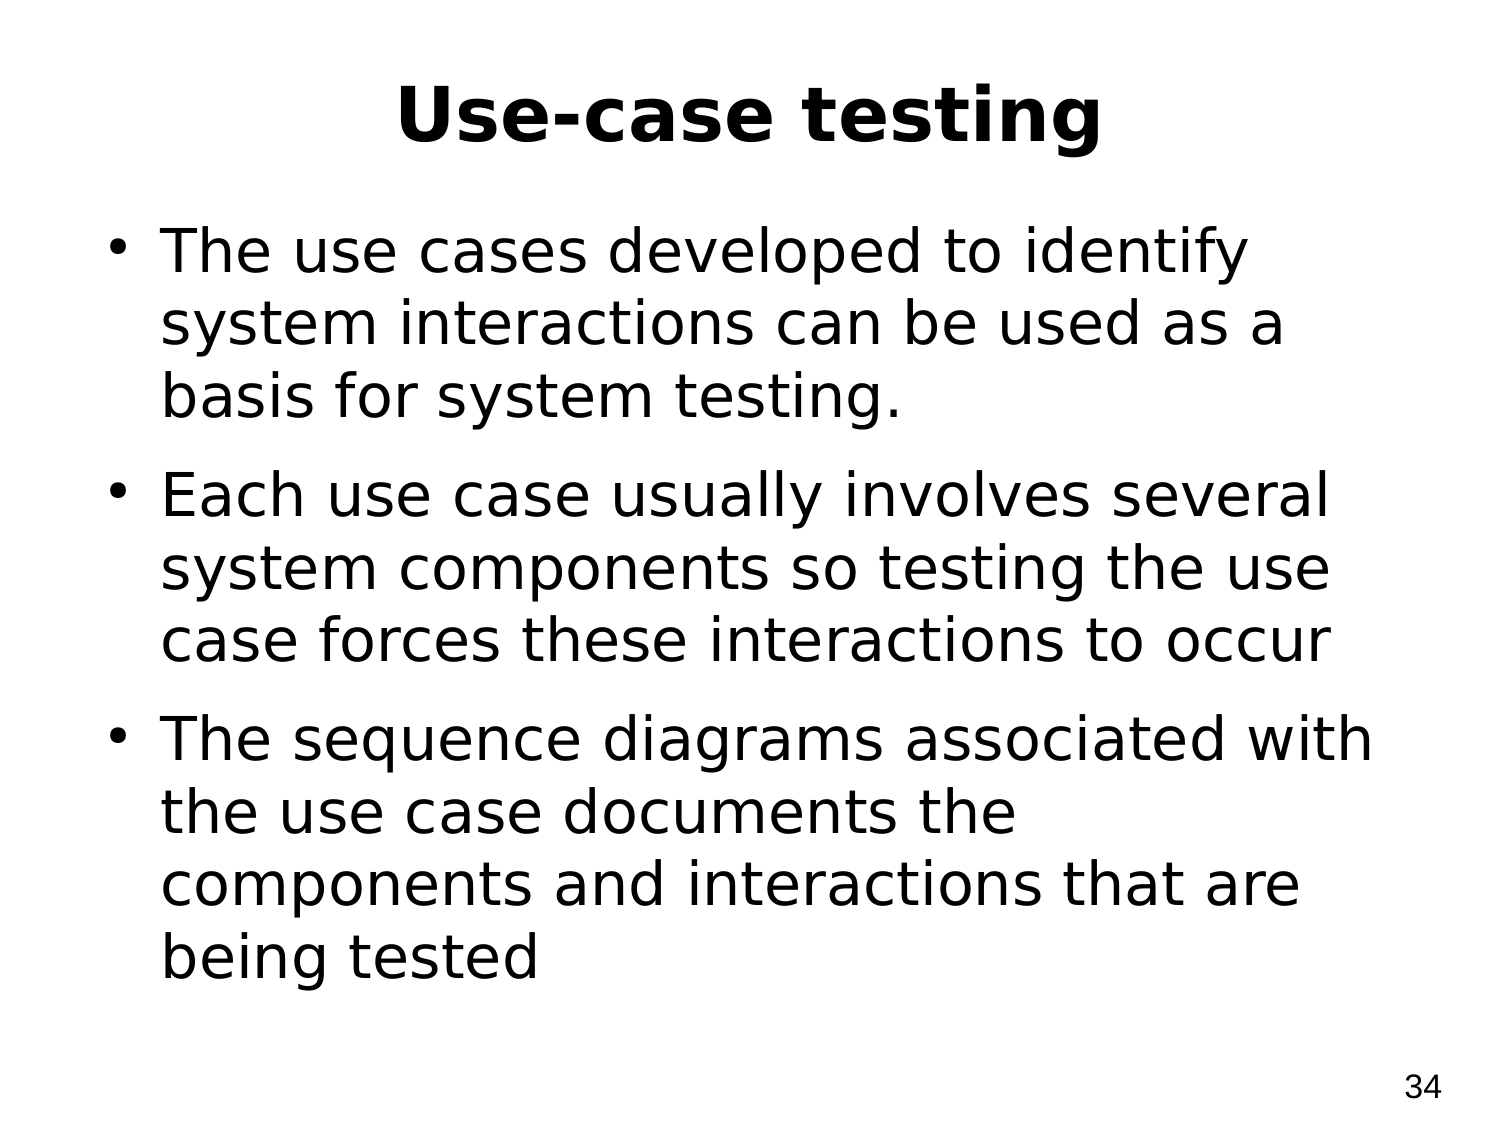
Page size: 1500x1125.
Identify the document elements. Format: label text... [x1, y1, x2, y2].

list The use cases developed to identify system interactions can be used as a basis for system testing. Each use case usually involves several system components so testing the use case forces these interactions to occur The sequence diagrams associated with the use case documents the components and interactions that are being tested [75, 204, 1395, 1075]
title Use-case testing [75, 44, 1425, 177]
